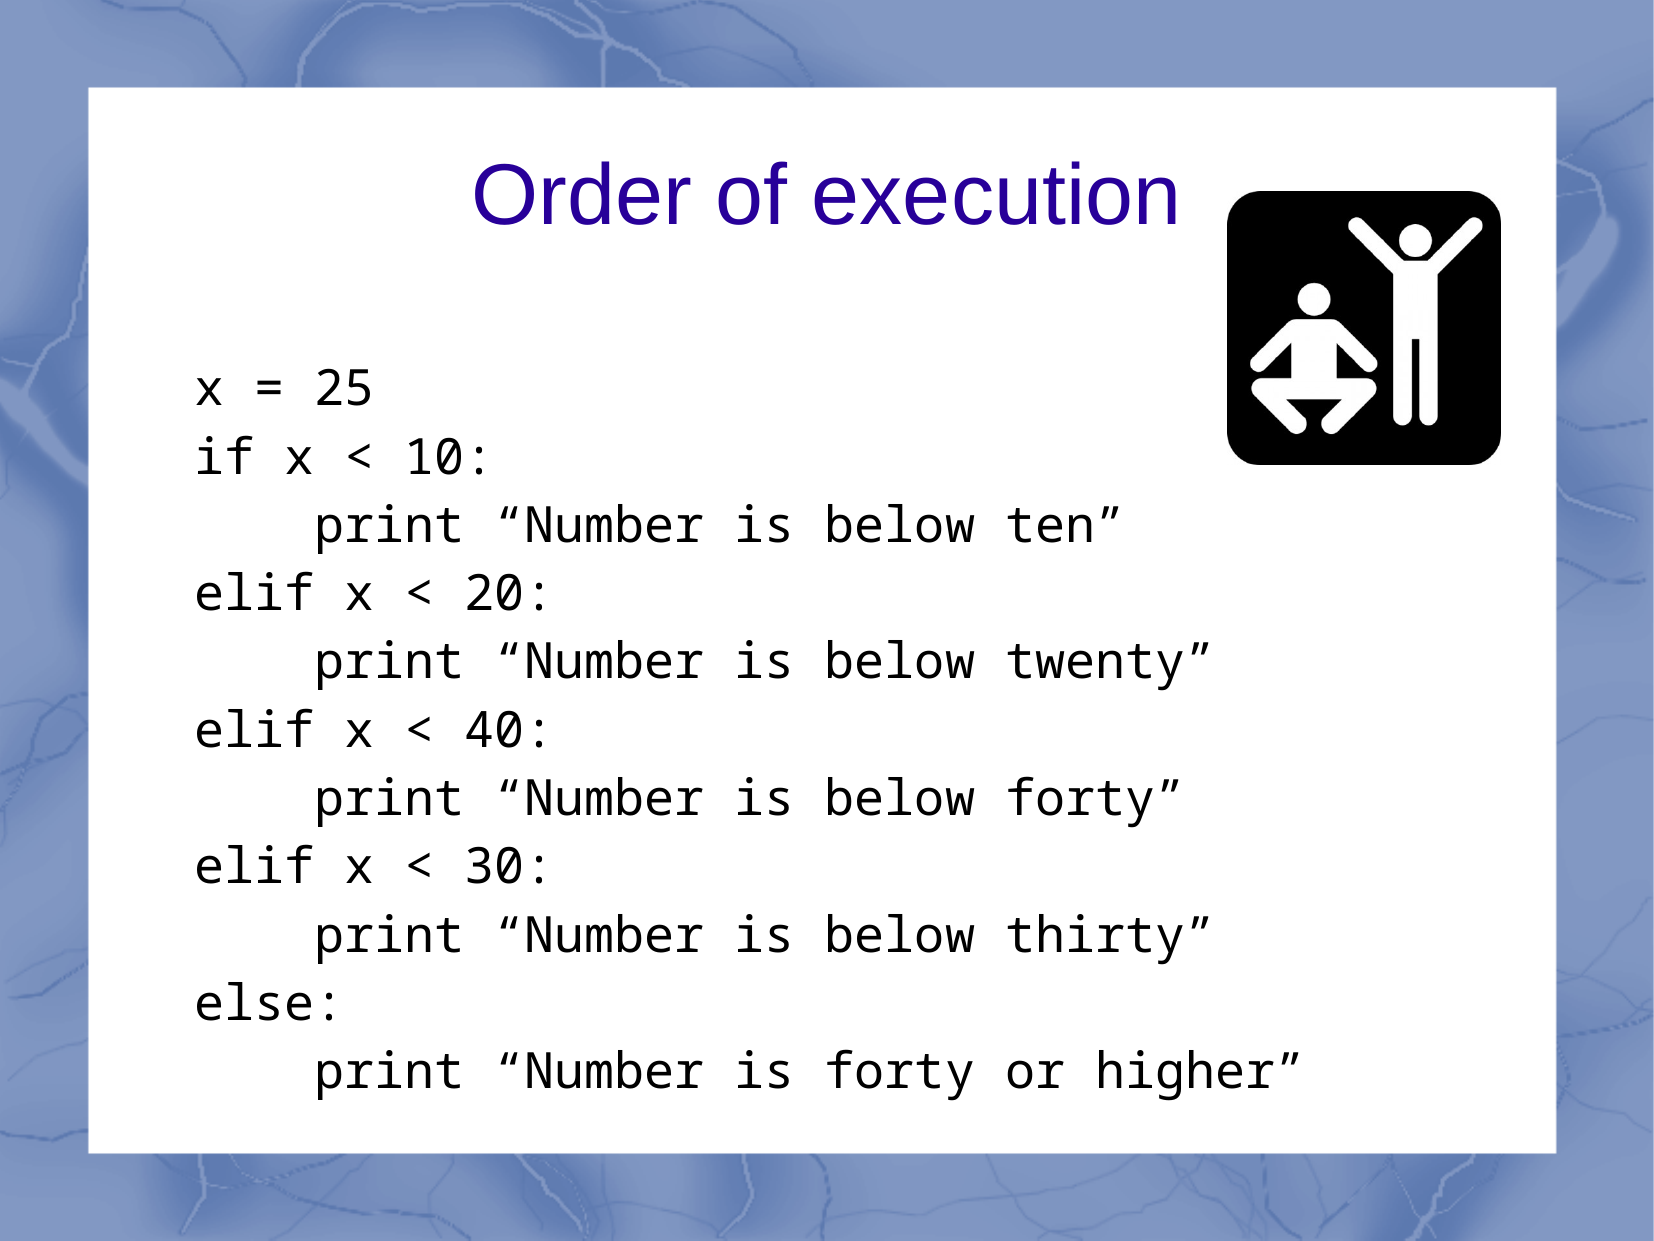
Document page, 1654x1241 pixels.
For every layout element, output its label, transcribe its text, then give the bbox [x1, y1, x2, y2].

text_box x = 25 if x < 10: print “Number is below ten” elif x < 20: print “Number is below twenty” elif x < 40: print “Number is below forty” elif x < 30: print “Number is below thirty” else: print “Number is forty or higher” [180, 345, 1320, 998]
picture [0, 0, 1654, 1241]
title Order of execution [118, 90, 1536, 298]
